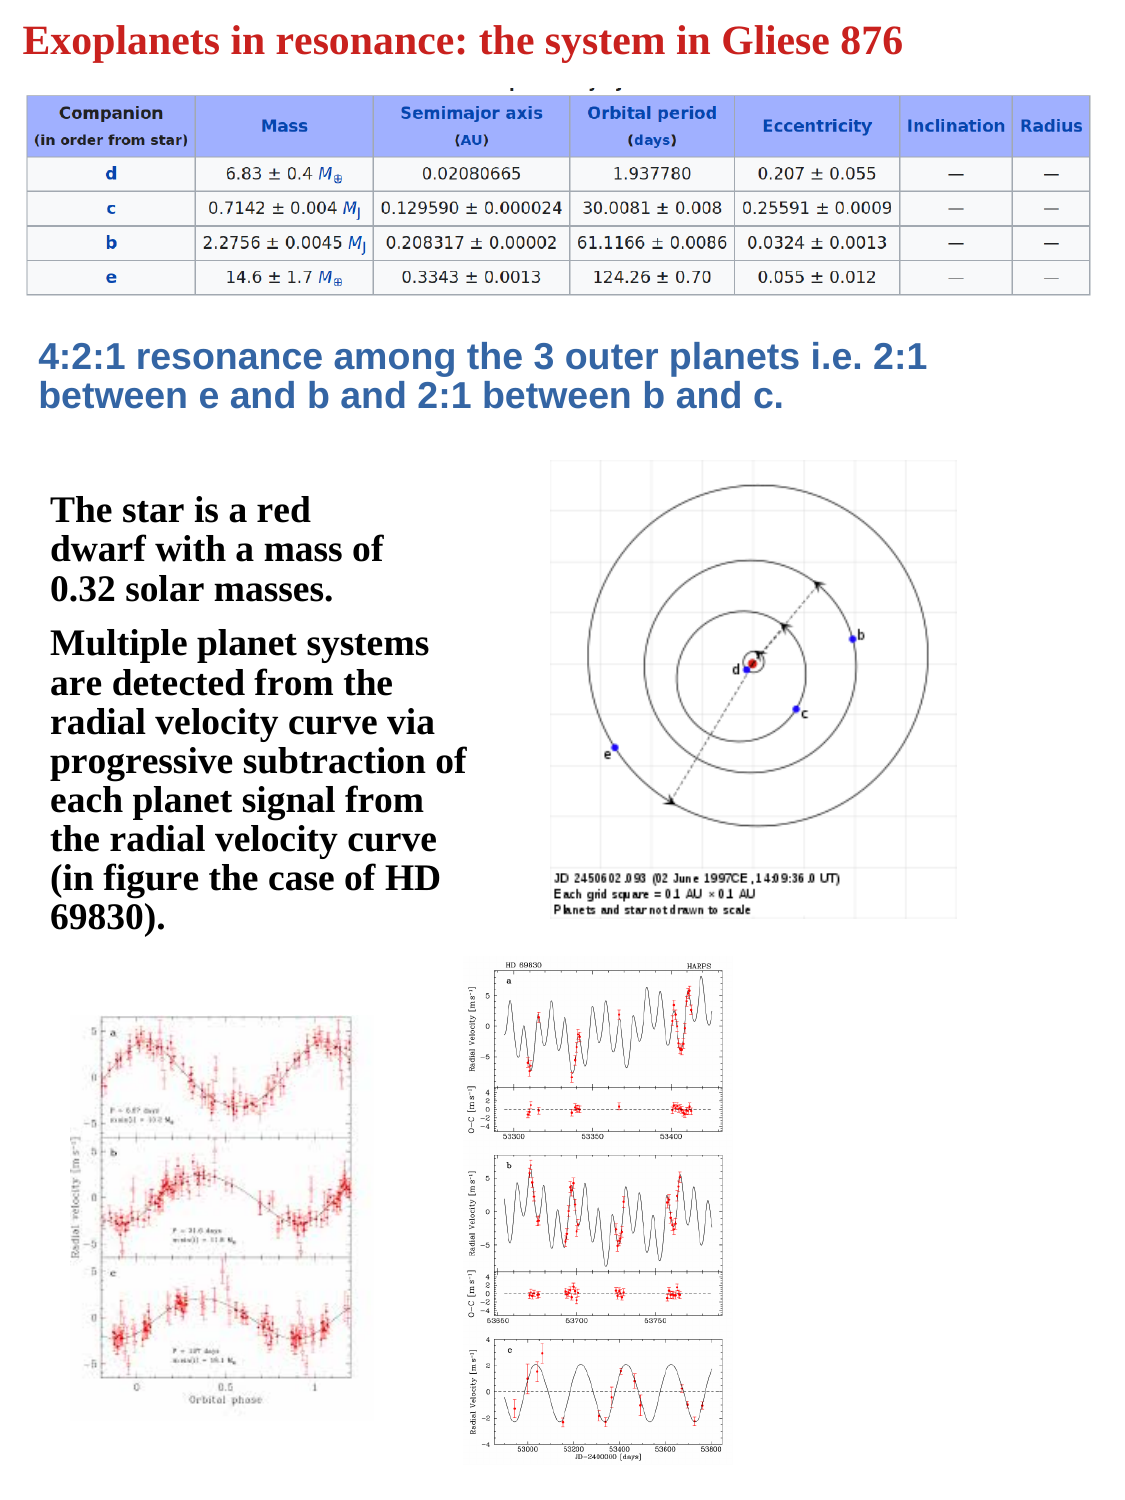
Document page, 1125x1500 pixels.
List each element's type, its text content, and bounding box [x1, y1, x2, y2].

picture [23, 88, 1098, 308]
text_box 4:2:1 resonance among the 3 outer planets i.e. 2:1 between e and b and 2:1 between b and c. [23, 330, 993, 424]
text_box Multiple planet systems are detected from the radial velocity curve via progressive subtraction of each planet signal from the radial velocity curve (in figure the case of HD 69830). [35, 617, 497, 945]
text_box Exoplanets in resonance: the system in Gliese 876 [7, 12, 934, 71]
picture [463, 956, 733, 1465]
picture [550, 460, 957, 919]
picture [70, 1015, 374, 1421]
text_box The star is a red dwarf with a mass of 0.32 solar masses. [35, 484, 426, 617]
